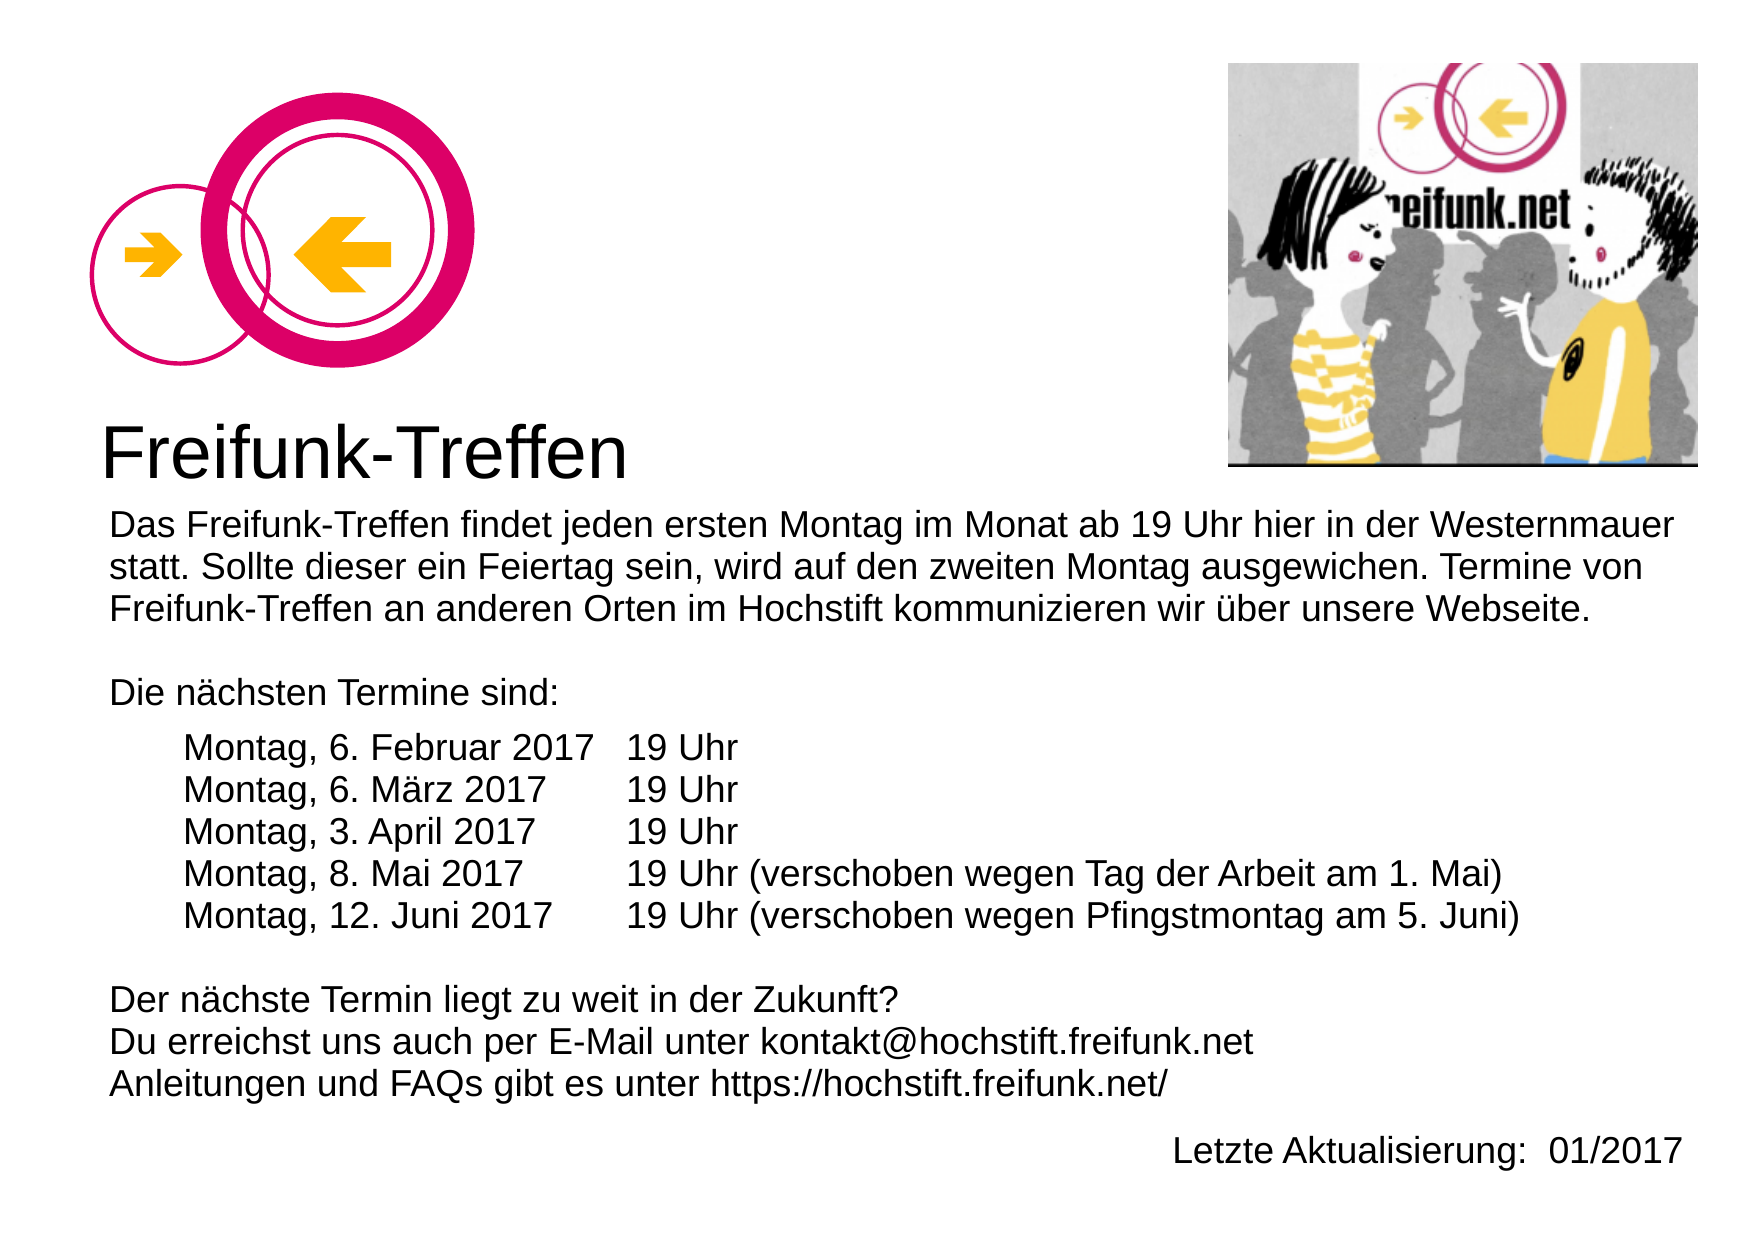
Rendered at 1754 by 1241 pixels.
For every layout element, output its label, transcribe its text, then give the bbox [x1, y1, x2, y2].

picture [66, 64, 502, 395]
text_box Letzte Aktualisierung: 01/2017 [1157, 1122, 1703, 1179]
picture [1228, 63, 1698, 467]
text_box Freifunk-Treffen [85, 403, 645, 502]
text_box Das Freifunk-Treffen findet jeden ersten Montag im Monat ab 19 Uhr hier in der Westernmauer statt. Sollte dieser ein Feiertag sein, wird auf den zweiten Montag ausgewichen. Termine von Freifunk-Treffen an anderen Orten im Hochstift kommunizieren wir über unsere Webseite. Die nächsten Termine sind: Montag, 6. Februar 2017 19 Uhr Montag, 6. März 2017 19 Uhr Montag, 3. April 2017 19 Uhr Montag, 8. Mai 2017 19 Uhr (verschoben wegen Tag der Arbeit am 1. Mai) Montag, 12. Juni 2017 19 Uhr (verschoben wegen Pfingstmontag am 5. Juni) Der nächste Termin liegt zu weit in der Zukunft? Du erreichst uns auch per E-Mail unter kontakt@hochstift.freifunk.net Anleitungen und FAQs gibt es unter https://hochstift.freifunk.net/ [94, 496, 1695, 1196]
